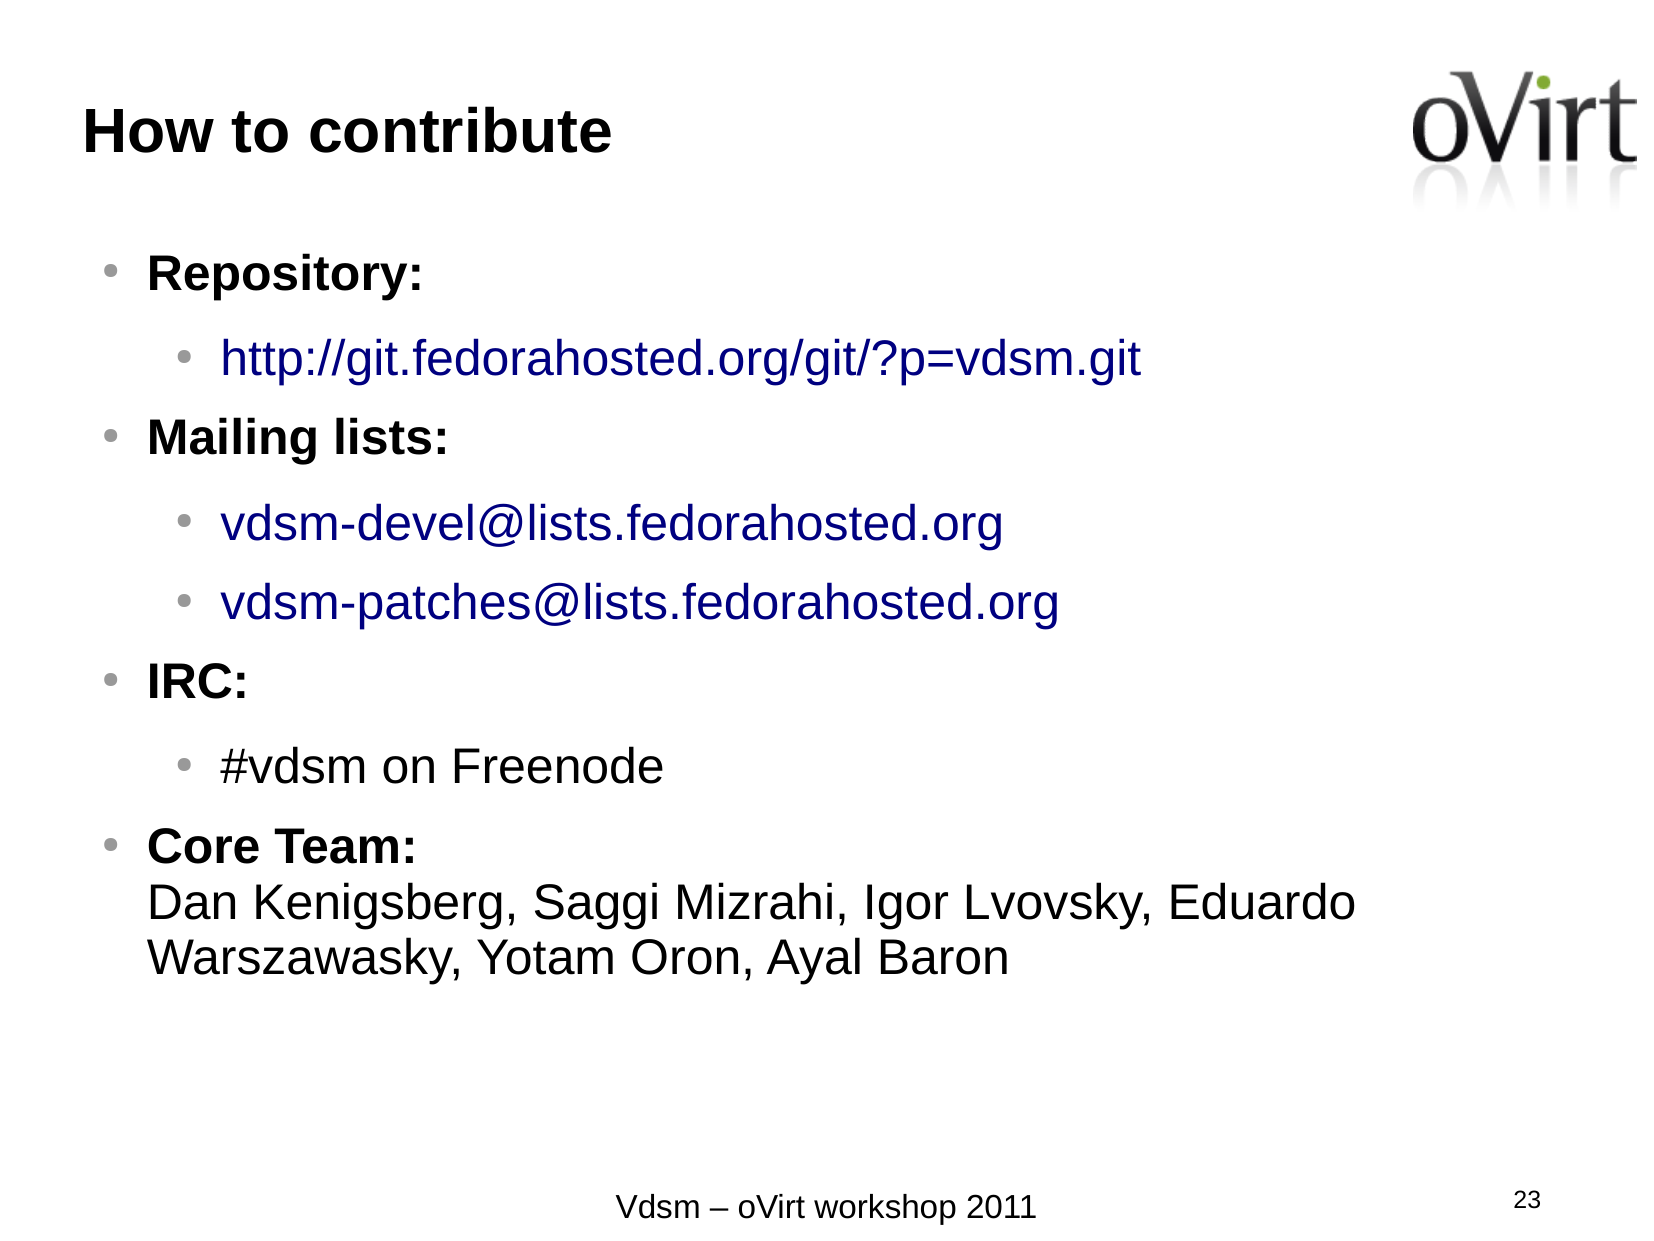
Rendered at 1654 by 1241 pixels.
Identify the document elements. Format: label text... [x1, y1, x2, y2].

list Repository: http://git.fedorahosted.org/git/?p=vdsm.git Mailing lists: vdsm-devel@lists.fedorahosted.org vdsm-patches@lists.fedorahosted.org IRC: #vdsm on Freenode Core Team: Dan Kenigsberg, Saggi Mizrahi, Igor Lvovsky, Eduardo Warszawasky, Yotam Oron, Ayal Baron [86, 244, 1576, 1071]
title How to contribute [82, 37, 1571, 226]
picture [1571, 63, 1637, 212]
